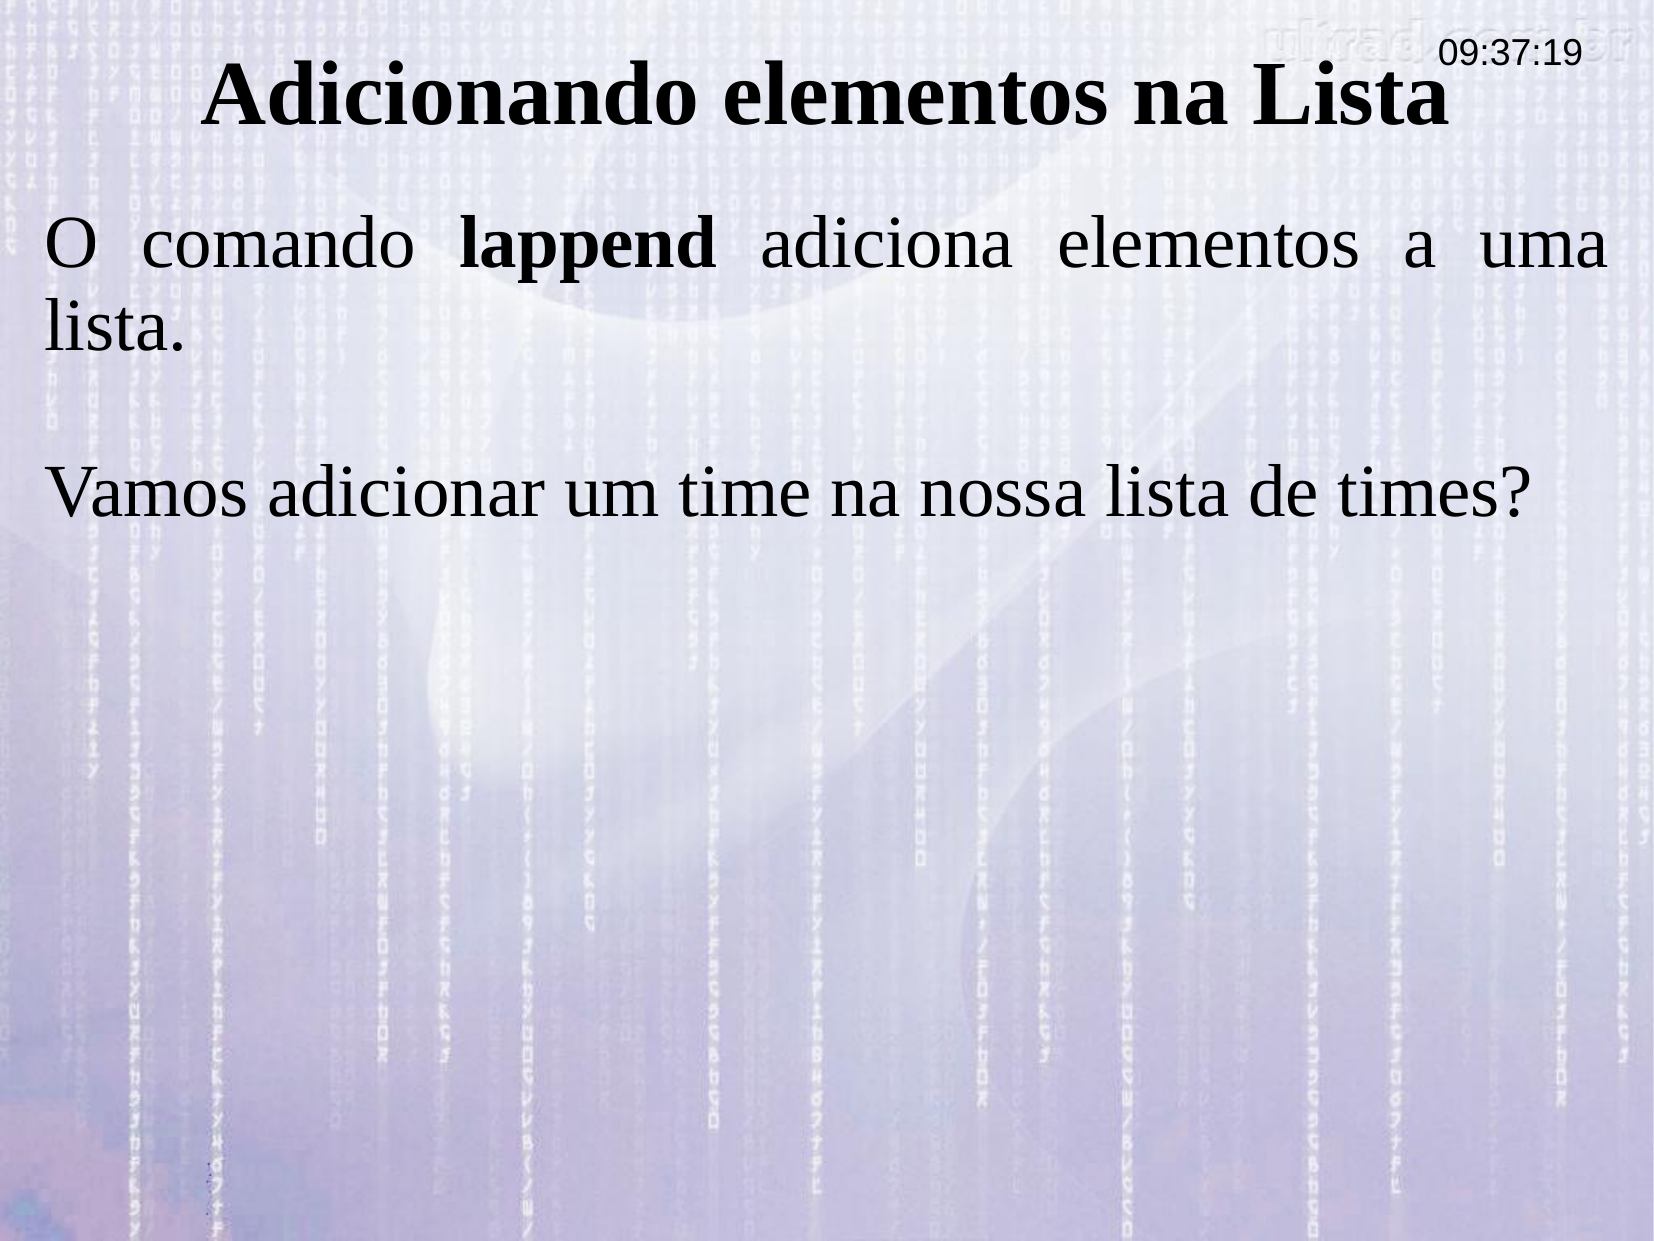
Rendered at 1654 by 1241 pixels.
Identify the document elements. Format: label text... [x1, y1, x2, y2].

text_box Adicionando elementos na Lista [29, 35, 1625, 171]
text_box 10:08:44 [1423, 23, 1631, 94]
text_box O comando lappend adiciona elementos a uma lista. Vamos adicionar um time na nossa lista de times? [29, 193, 1625, 578]
picture [0, 0, 1654, 1241]
